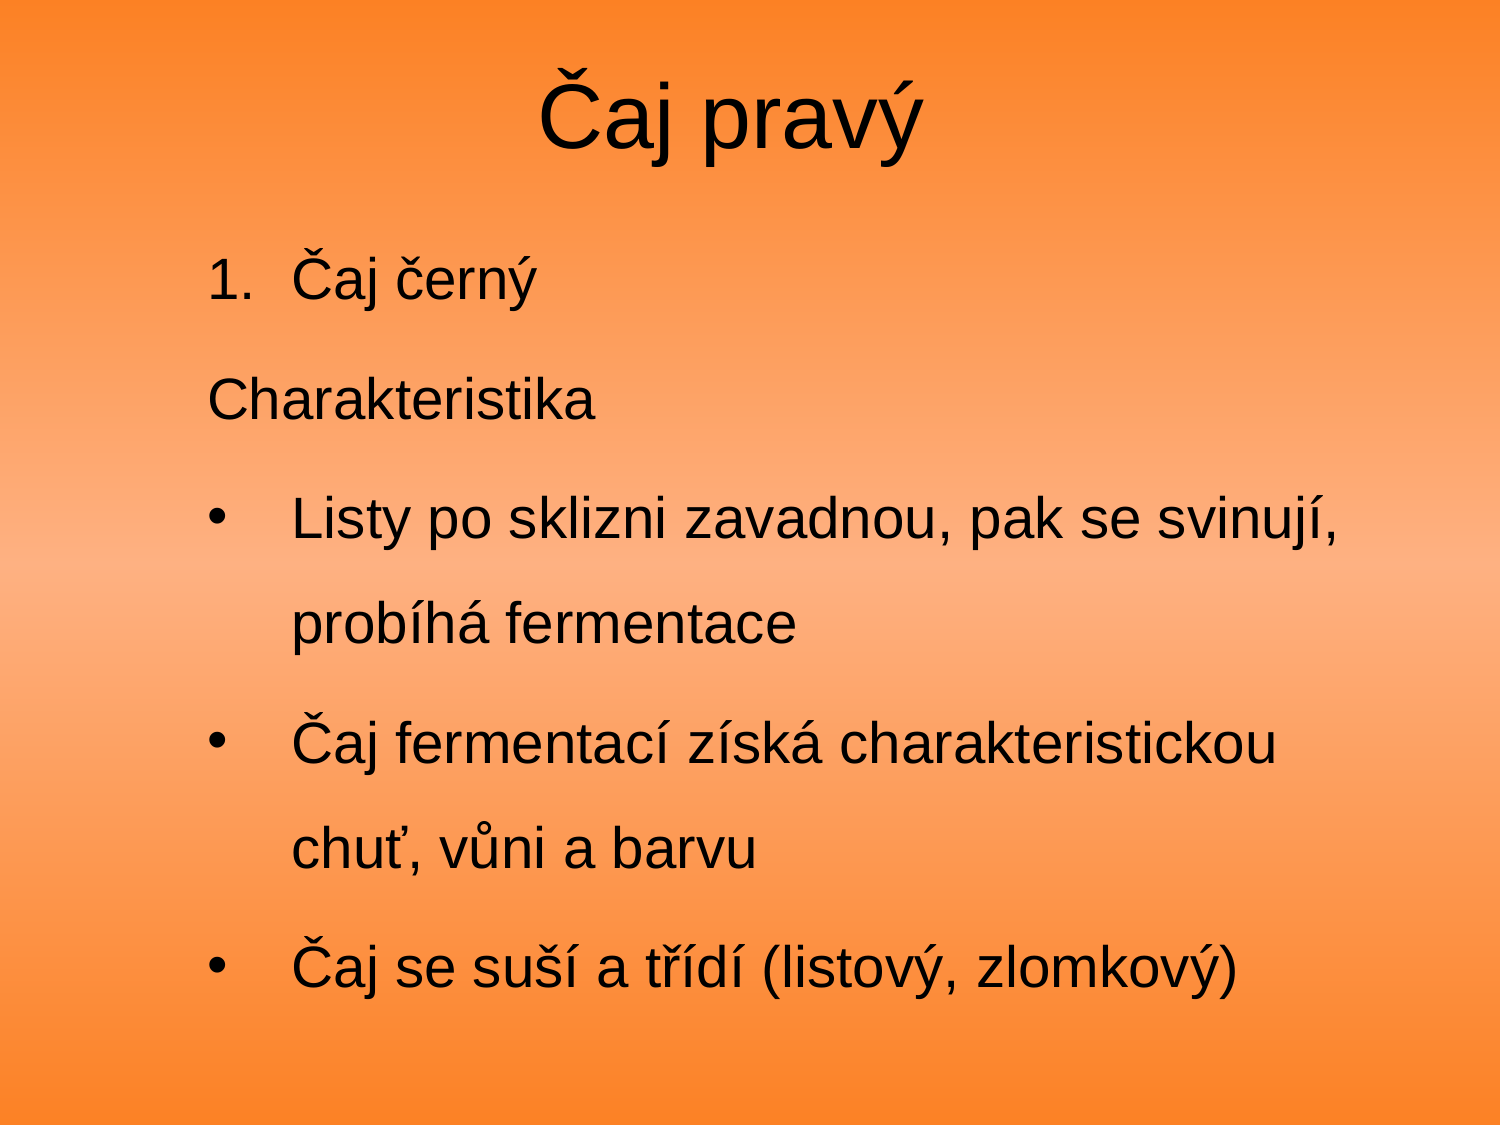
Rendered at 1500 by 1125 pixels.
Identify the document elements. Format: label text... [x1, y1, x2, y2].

title Čaj pravý [93, 35, 1369, 188]
list Čaj černý Charakteristika Listy po sklizni zavadnou, pak se svinují, probíhá fermentace Čaj fermentací získá charakteristickou chuť, vůni a barvu Čaj se suší a třídí (listový, zlomkový) [117, 199, 1393, 1104]
